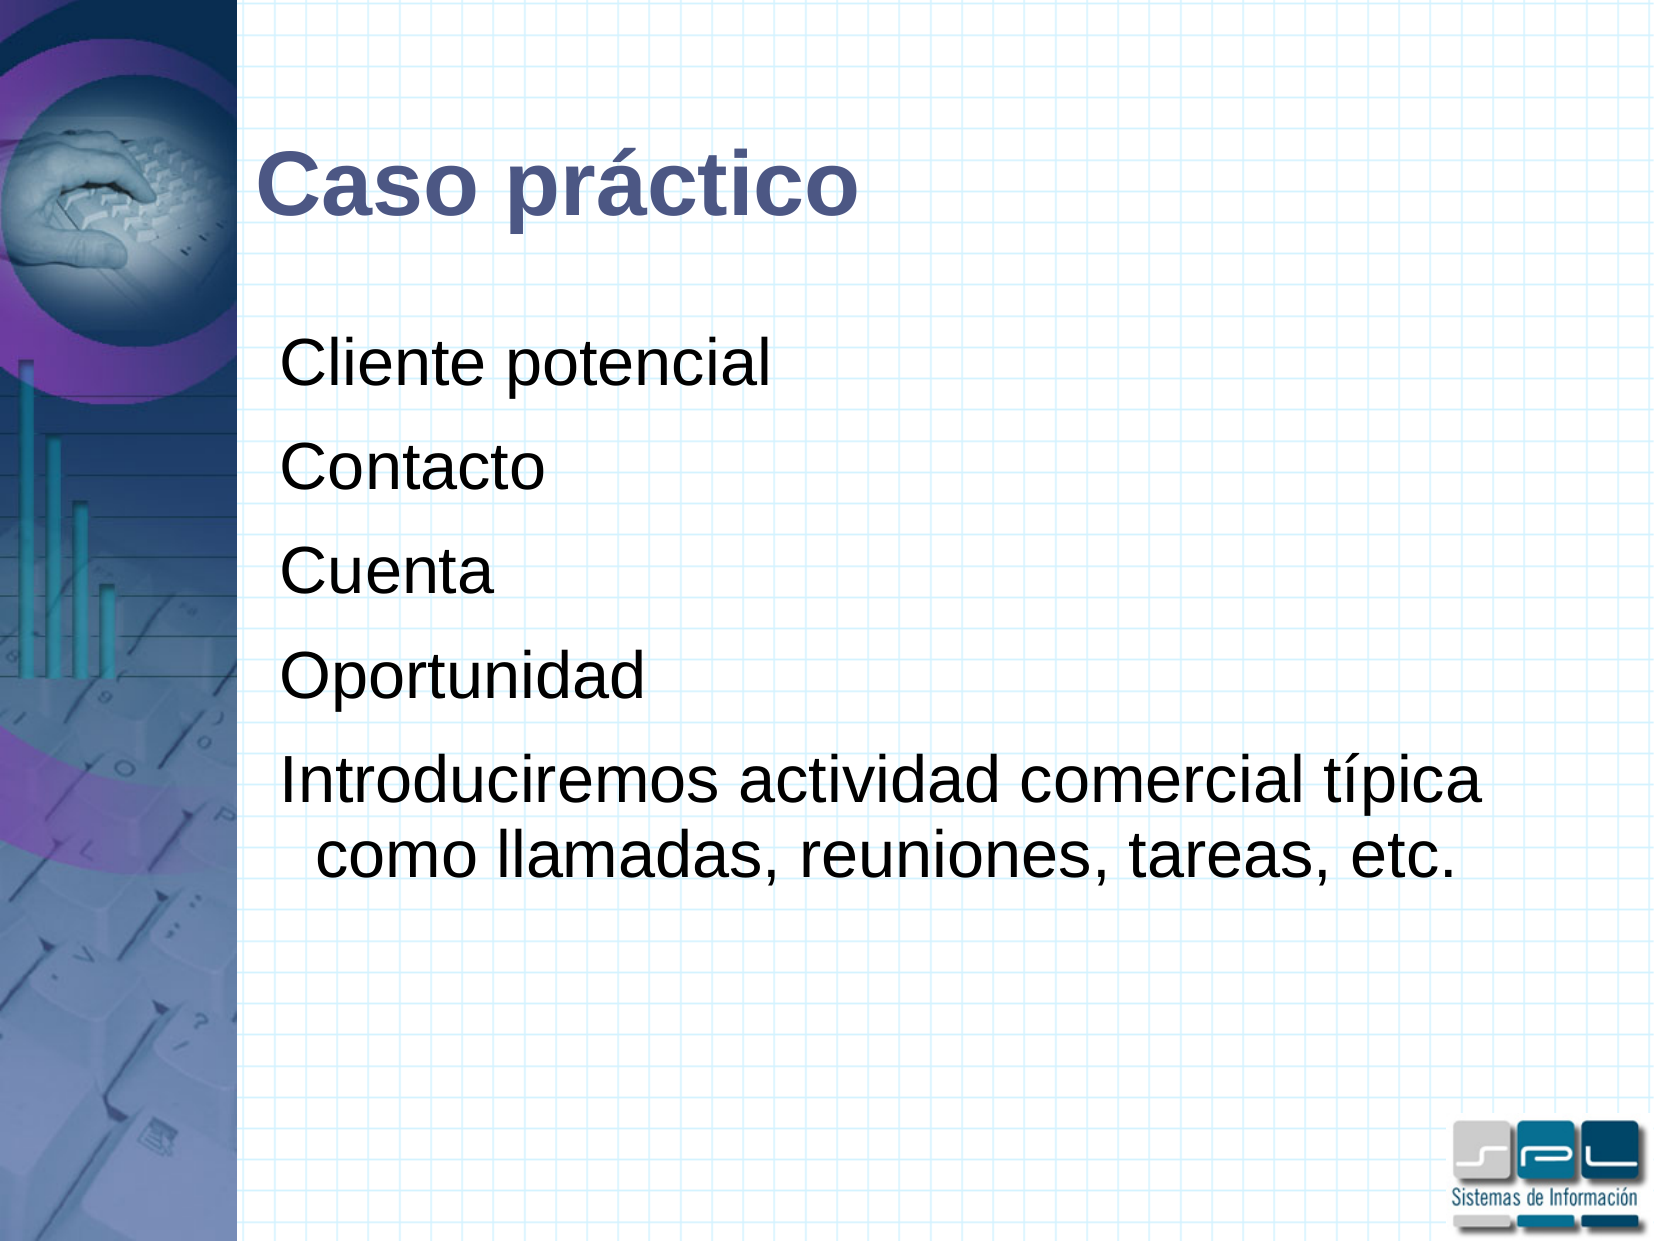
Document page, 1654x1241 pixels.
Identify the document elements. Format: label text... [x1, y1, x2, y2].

picture [0, 0, 1654, 1241]
list Cliente potencial Contacto Cuenta Oportunidad Introduciremos actividad comercial típica como llamadas, reuniones, tareas, etc. [244, 324, 1625, 1107]
title Caso práctico [254, 131, 1640, 235]
